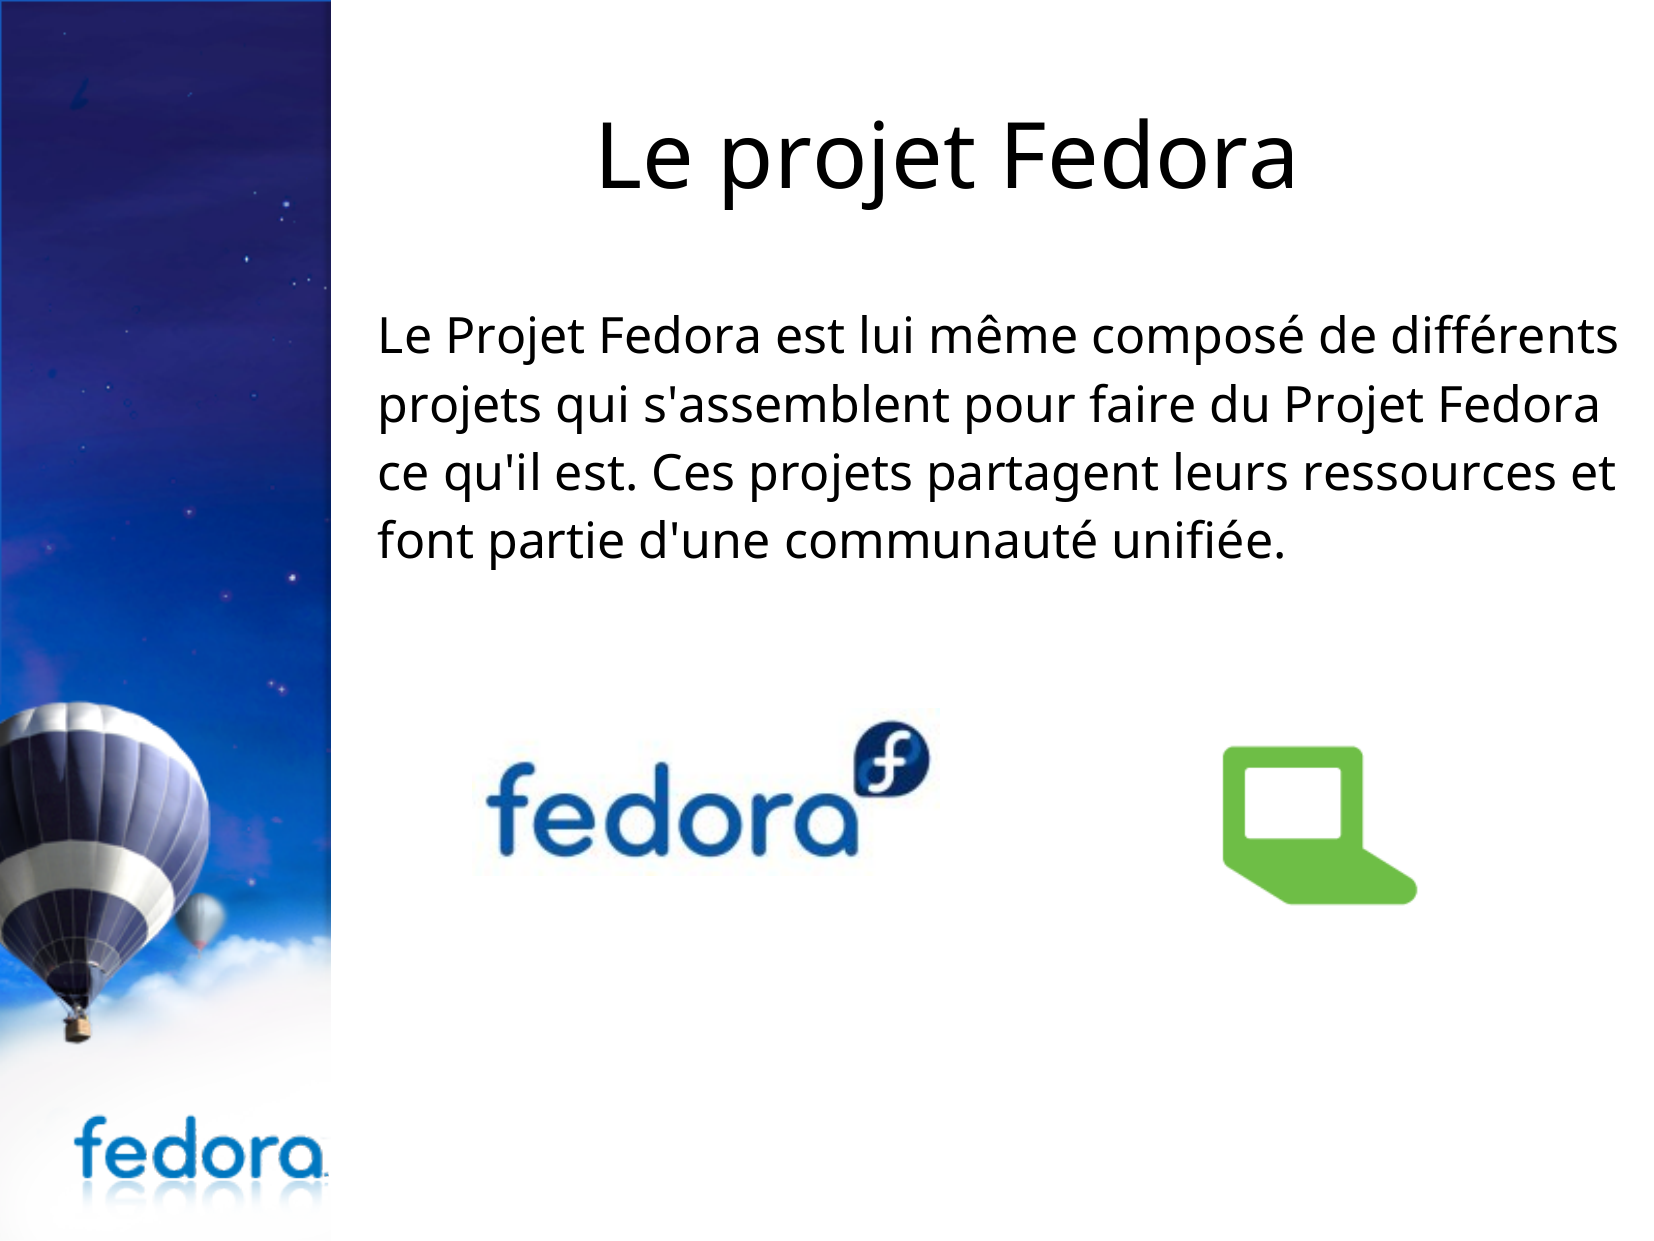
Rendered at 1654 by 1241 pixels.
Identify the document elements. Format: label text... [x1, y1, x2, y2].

list Le Projet Fedora est lui même composé de différents projets qui s'assemblent pour faire du Projet Fedora ce qu'il est. Ces projets partagent leurs ressources et font partie d'une communauté unifiée. [378, 300, 1625, 532]
picture [0, 0, 331, 1241]
picture [472, 708, 940, 876]
picture [1181, 707, 1441, 945]
title Le projet Fedora [331, 49, 1571, 257]
